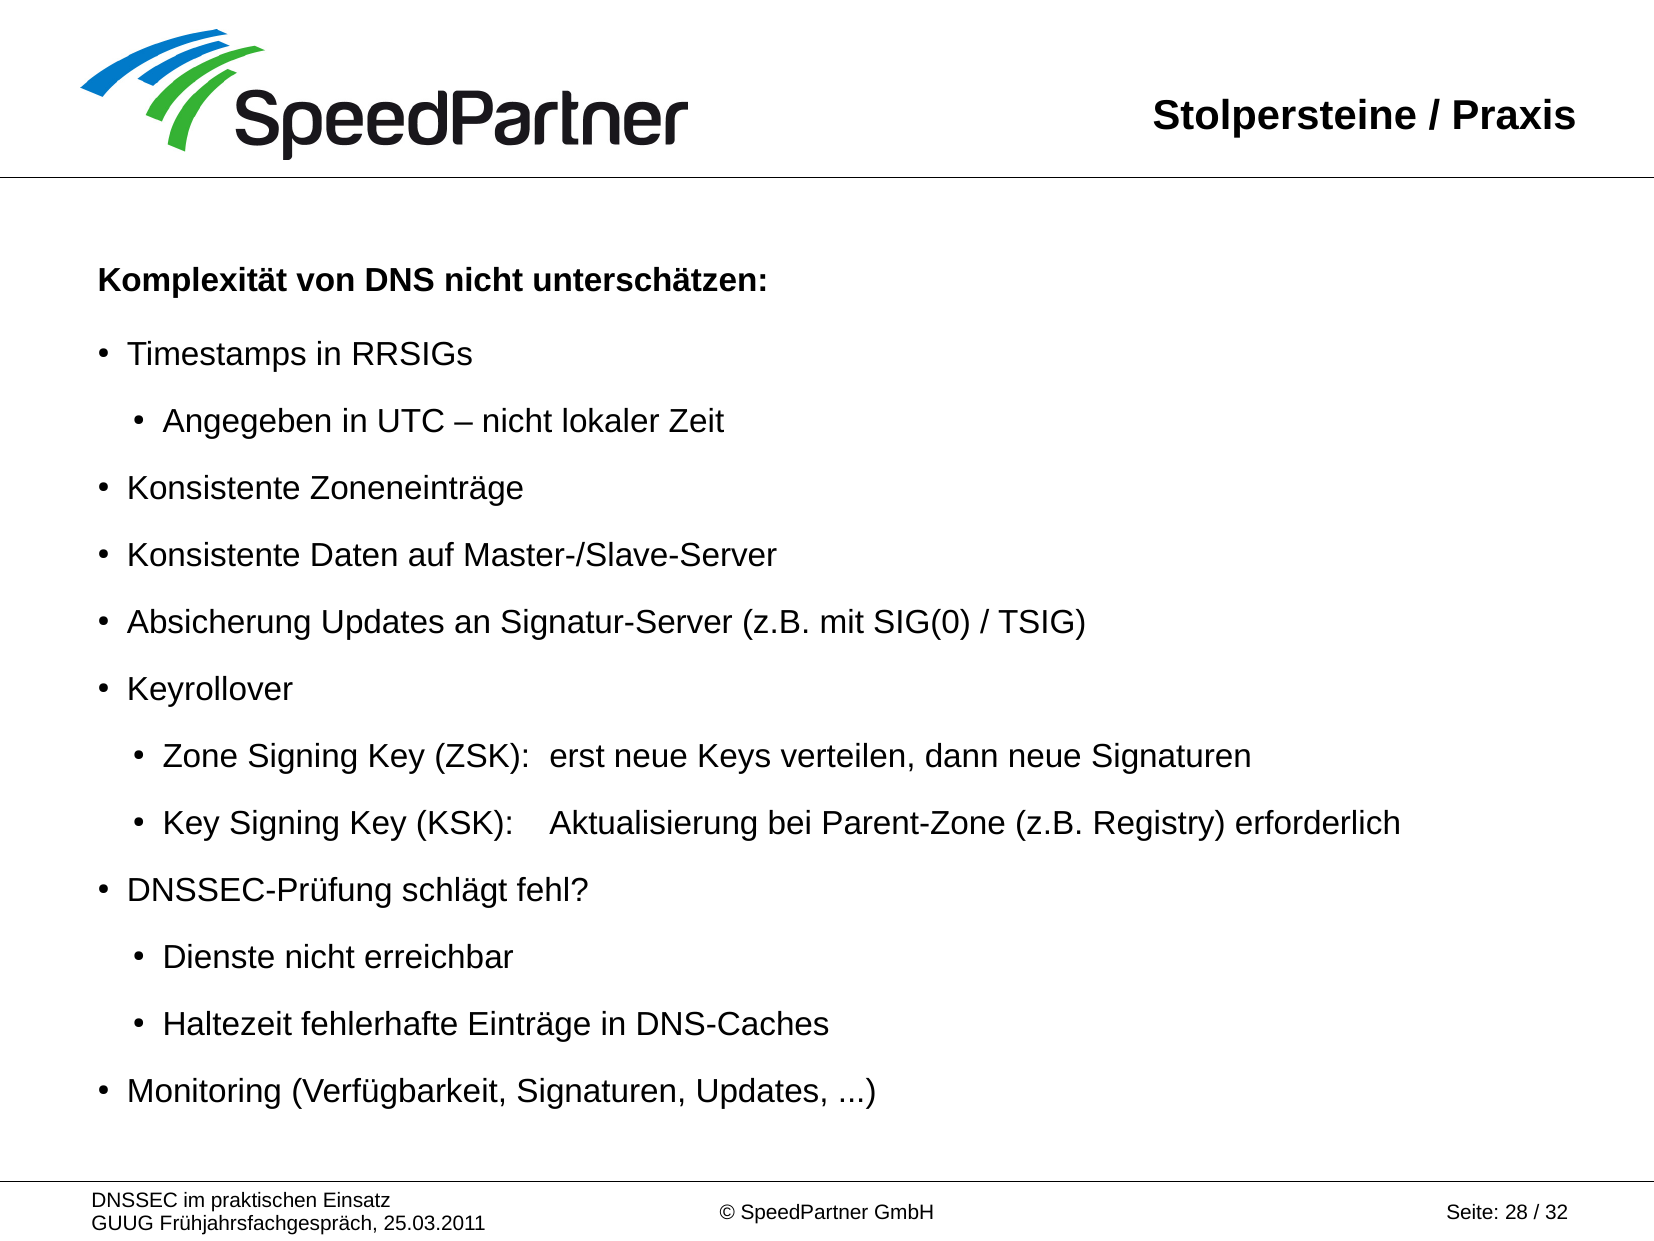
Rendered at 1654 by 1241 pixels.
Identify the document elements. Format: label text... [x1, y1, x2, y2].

text_box Komplexität von DNS nicht unterschätzen: Timestamps in RRSIGs Angegeben in UTC – nicht lokaler Zeit Konsistente Zoneneinträge Konsistente Daten auf Master-/Slave-Server Absicherung Updates an Signatur-Server (z.B. mit SIG(0) / TSIG) Keyrollover Zone Signing Key (ZSK): erst neue Keys verteilen, dann neue Signaturen Key Signing Key (KSK): Aktualisierung bei Parent-Zone (z.B. Registry) erforderlich DNSSEC-Prüfung schlägt fehl? Dienste nicht erreichbar Haltezeit fehlerhafte Einträge in DNS-Caches Monitoring (Verfügbarkeit, Signaturen, Updates, ...) [82, 253, 1565, 1151]
title Stolpersteine / Praxis [590, 70, 1577, 160]
picture [80, 29, 688, 160]
